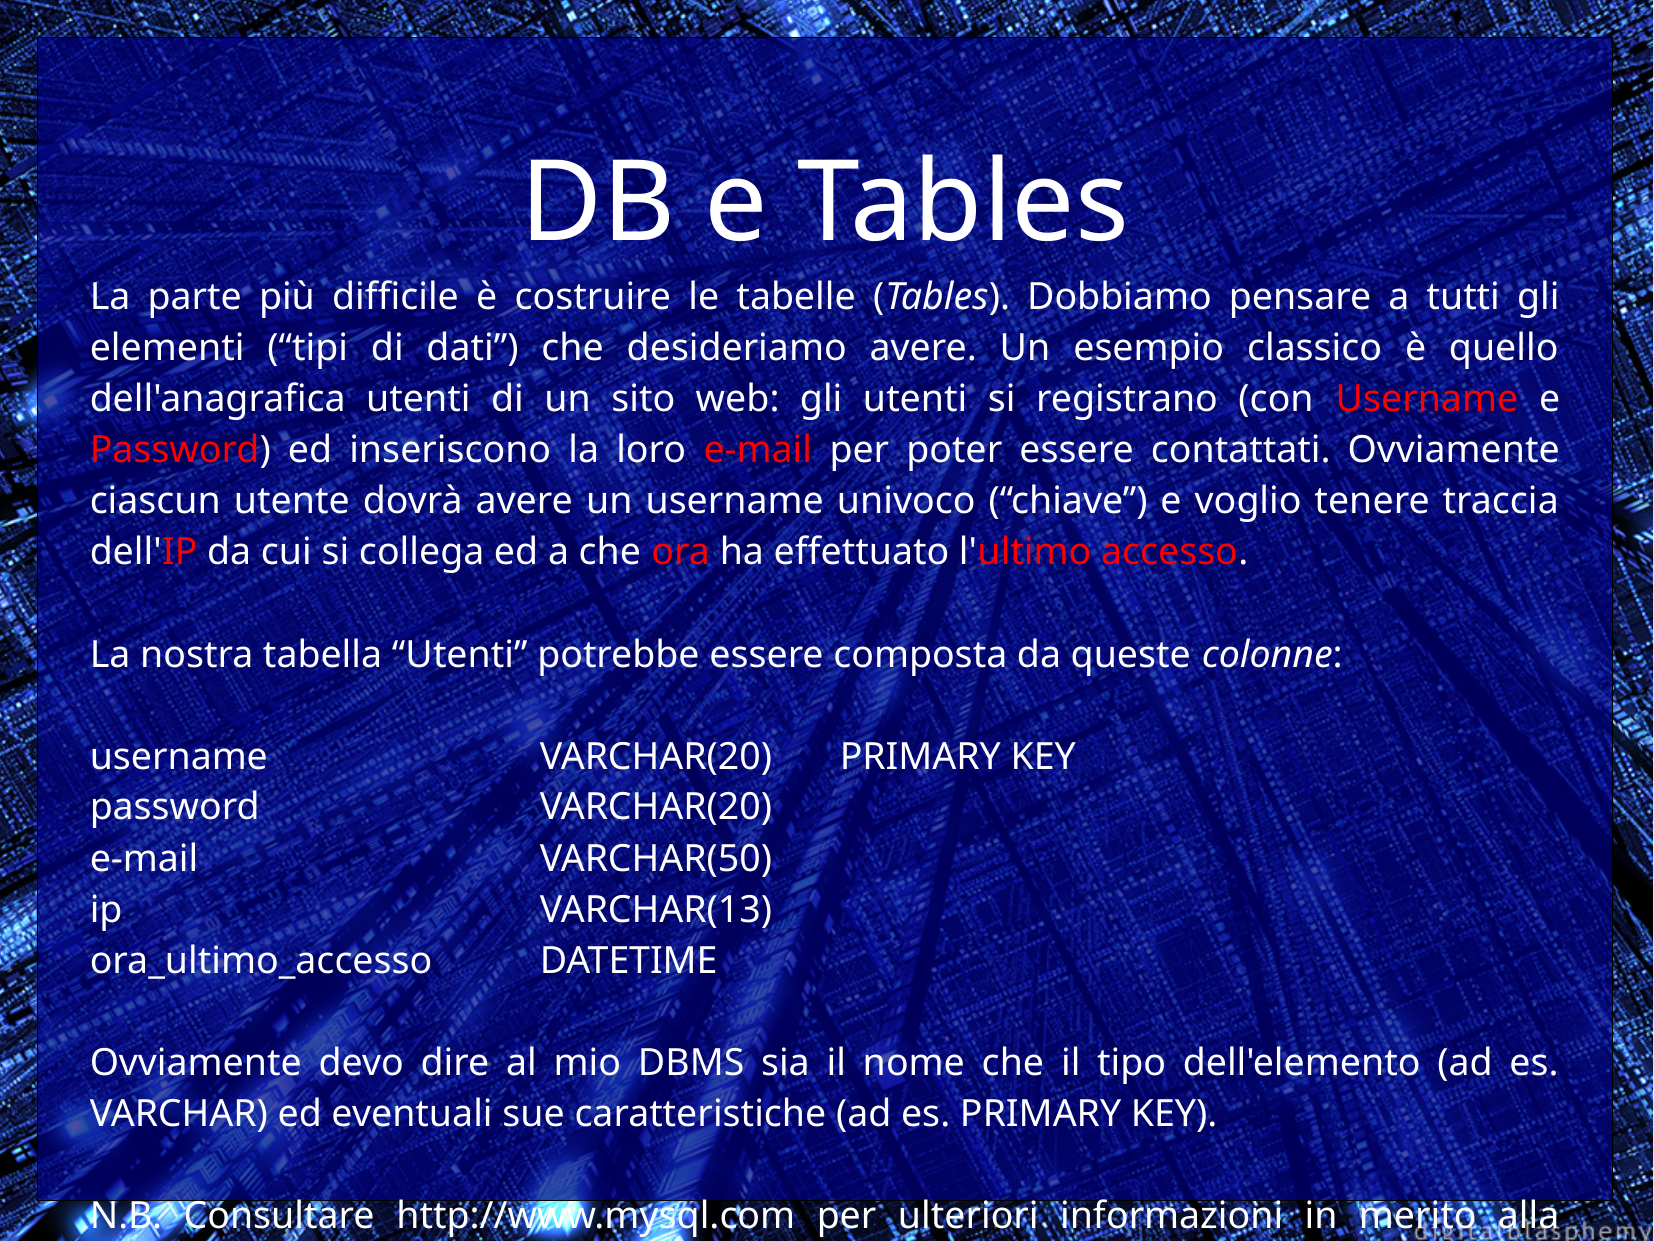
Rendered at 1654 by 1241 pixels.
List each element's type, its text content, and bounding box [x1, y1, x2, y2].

text_box [37, 37, 1613, 1201]
text_box DB e Tables [112, 112, 1538, 238]
text_box La parte più difficile è costruire le tabelle (Tables). Dobbiamo pensare a tutti gli elementi (“tipi di dati”) che desideriamo avere. Un esempio classico è quello dell'anagrafica utenti di un sito web: gli utenti si registrano (con Username e Password) ed inseriscono la loro e-mail per poter essere contattati. Ovviamente ciascun utente dovrà avere un username univoco (“chiave”) e voglio tenere traccia dell'IP da cui si collega ed a che ora ha effettuato l'ultimo accesso. La nostra tabella “Utenti” potrebbe essere composta da queste colonne: username VARCHAR(20) PRIMARY KEY password VARCHAR(20) e-mail VARCHAR(50) ip VARCHAR(13) ora_ultimo_accesso DATETIME Ovviamente devo dire al mio DBMS sia il nome che il tipo dell'elemento (ad es. VARCHAR) ed eventuali sue caratteristiche (ad es. PRIMARY KEY). N.B. Consultare http://www.mysql.com per ulteriori informazioni in merito alla sintassi. [75, 262, 1576, 1148]
picture [0, 0, 1654, 1241]
